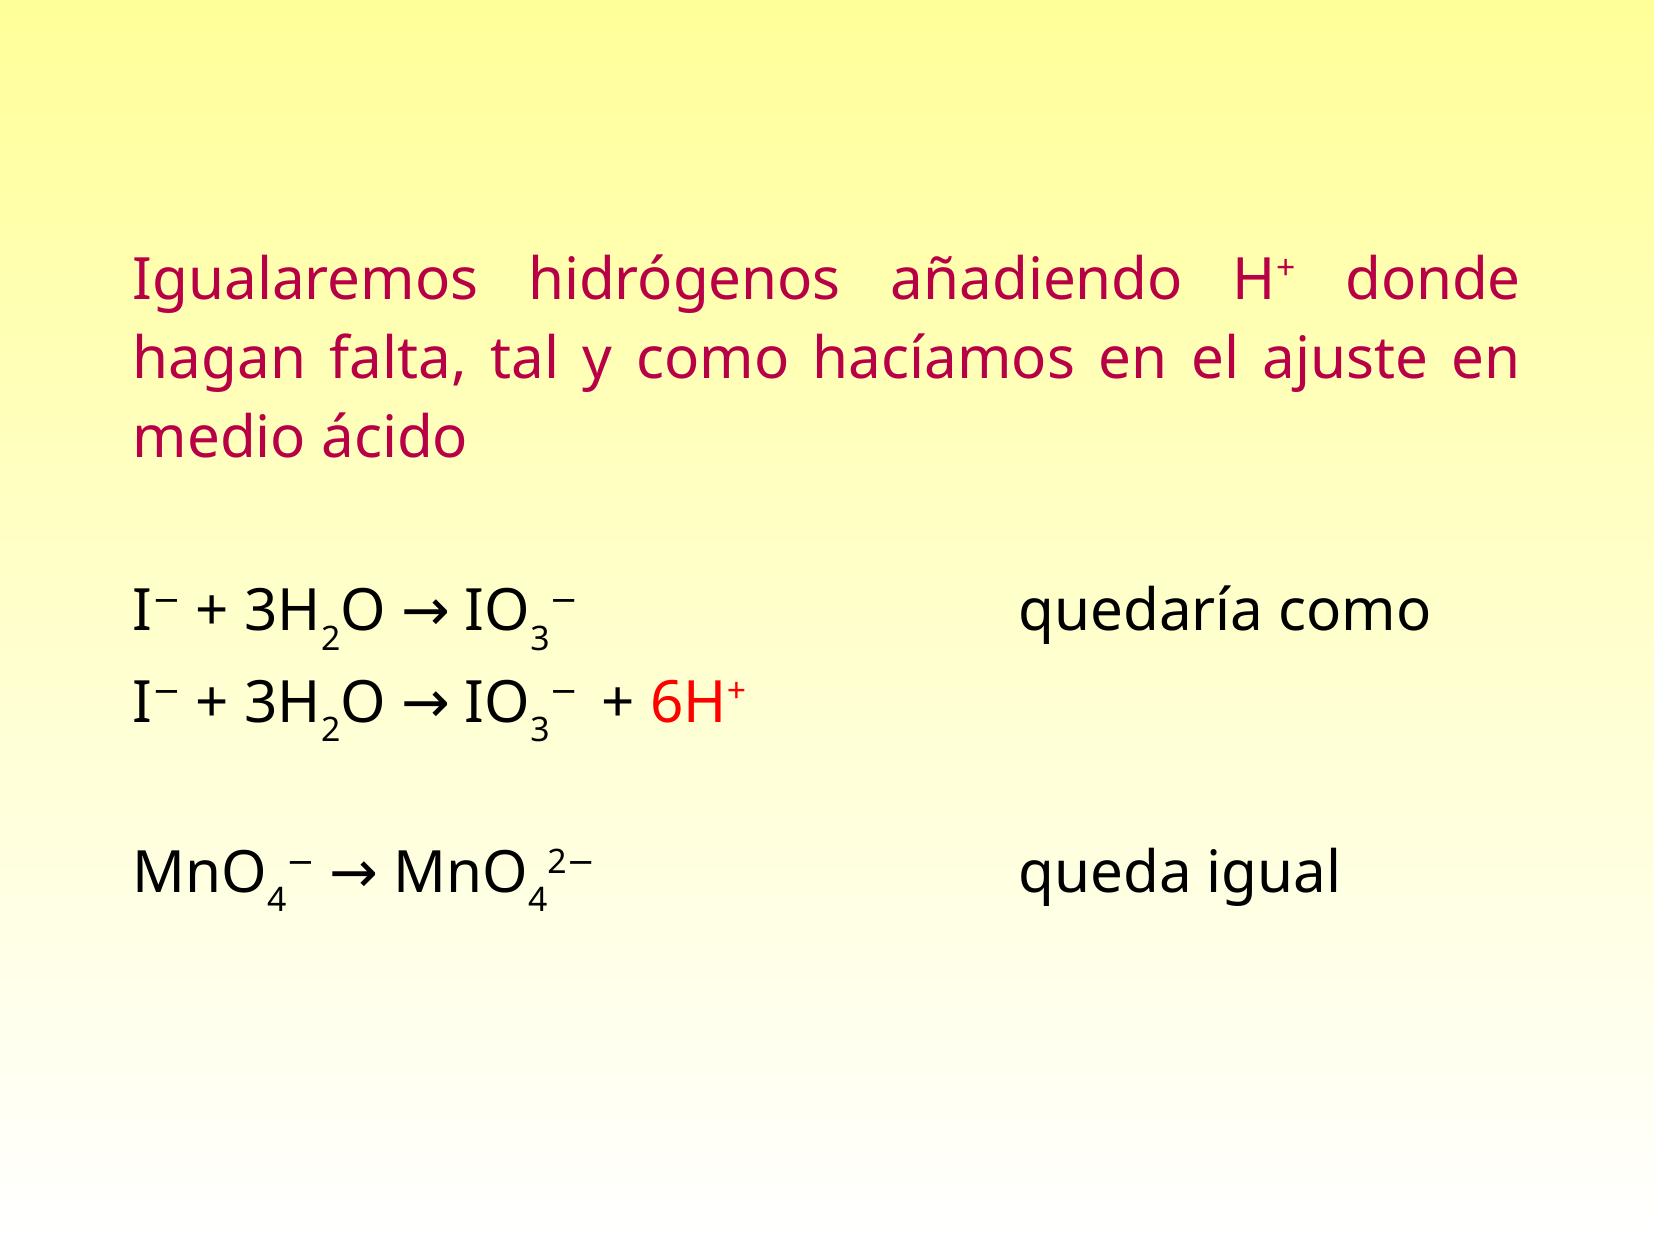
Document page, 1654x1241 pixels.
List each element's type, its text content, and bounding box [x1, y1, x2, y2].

text_box Igualaremos hidrógenos añadiendo H+ donde hagan falta, tal y como hacíamos en el ajuste en medio ácido [118, 229, 1536, 454]
text_box I− + 3H2O → IO3− quedaría como I− + 3H2O → IO3− + 6H+ MnO4− → MnO42− queda igual [118, 561, 1536, 897]
